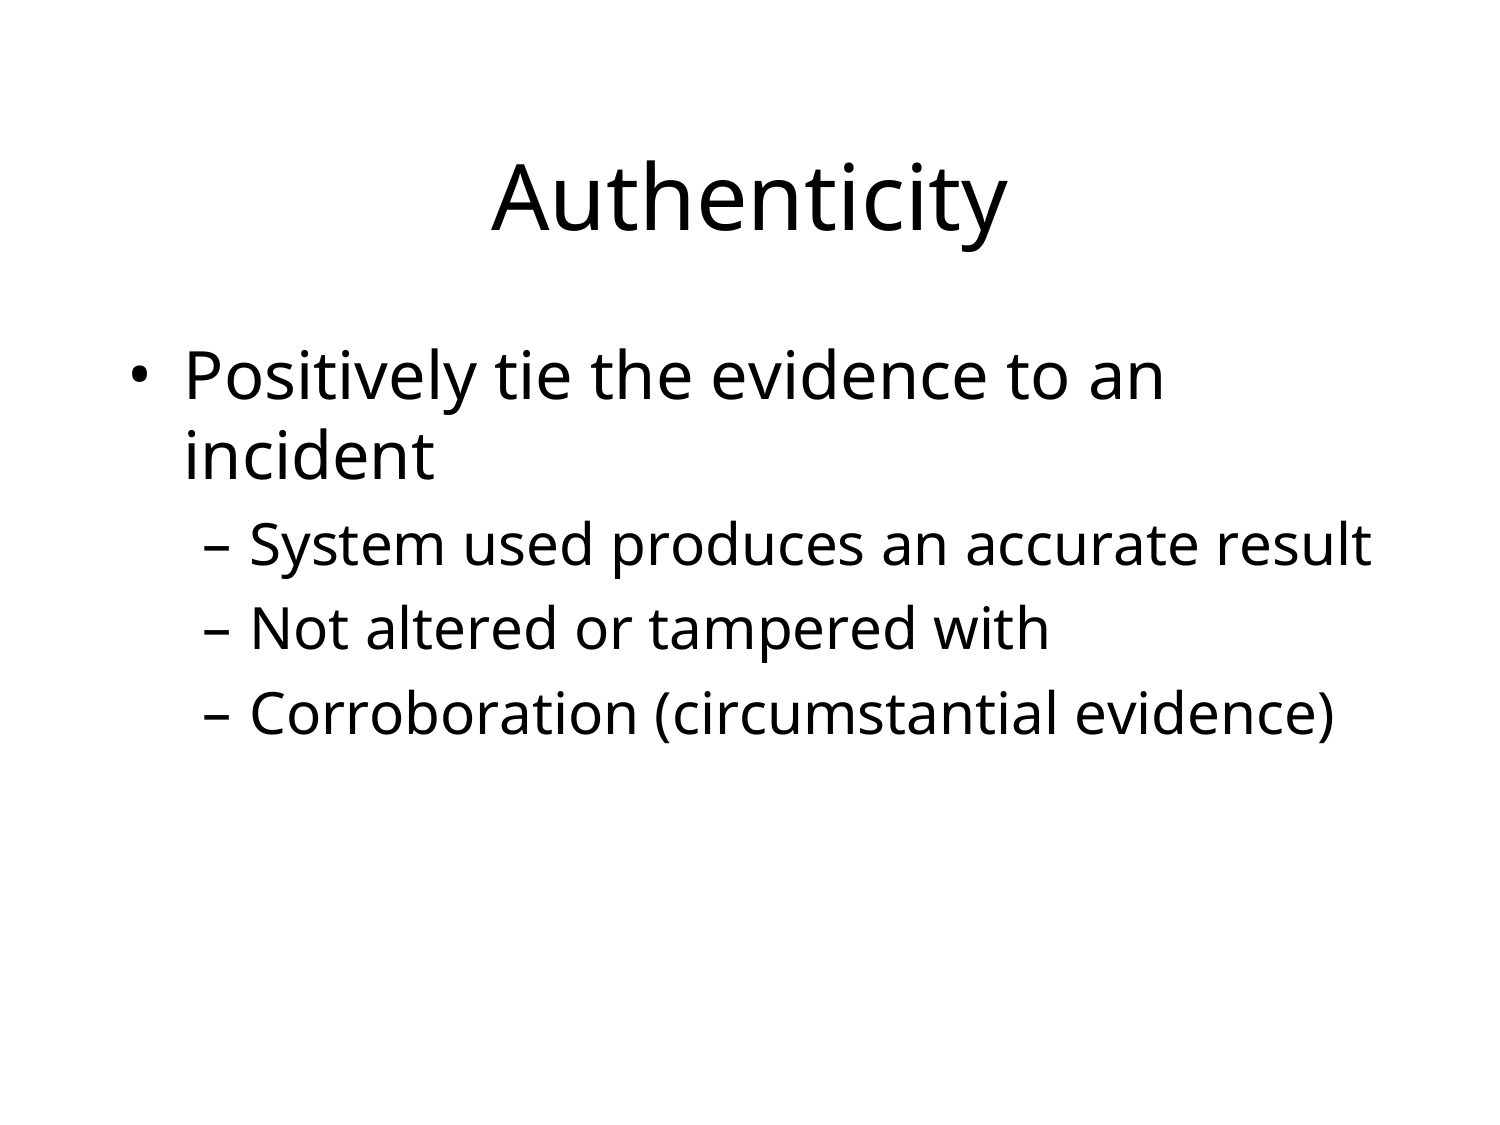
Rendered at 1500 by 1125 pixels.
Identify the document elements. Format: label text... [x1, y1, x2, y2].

list Positively tie the evidence to an incident System used produces an accurate result Not altered or tampered with Corroboration (circumstantial evidence) [112, 324, 1388, 1001]
title Authenticity [112, 99, 1388, 288]
